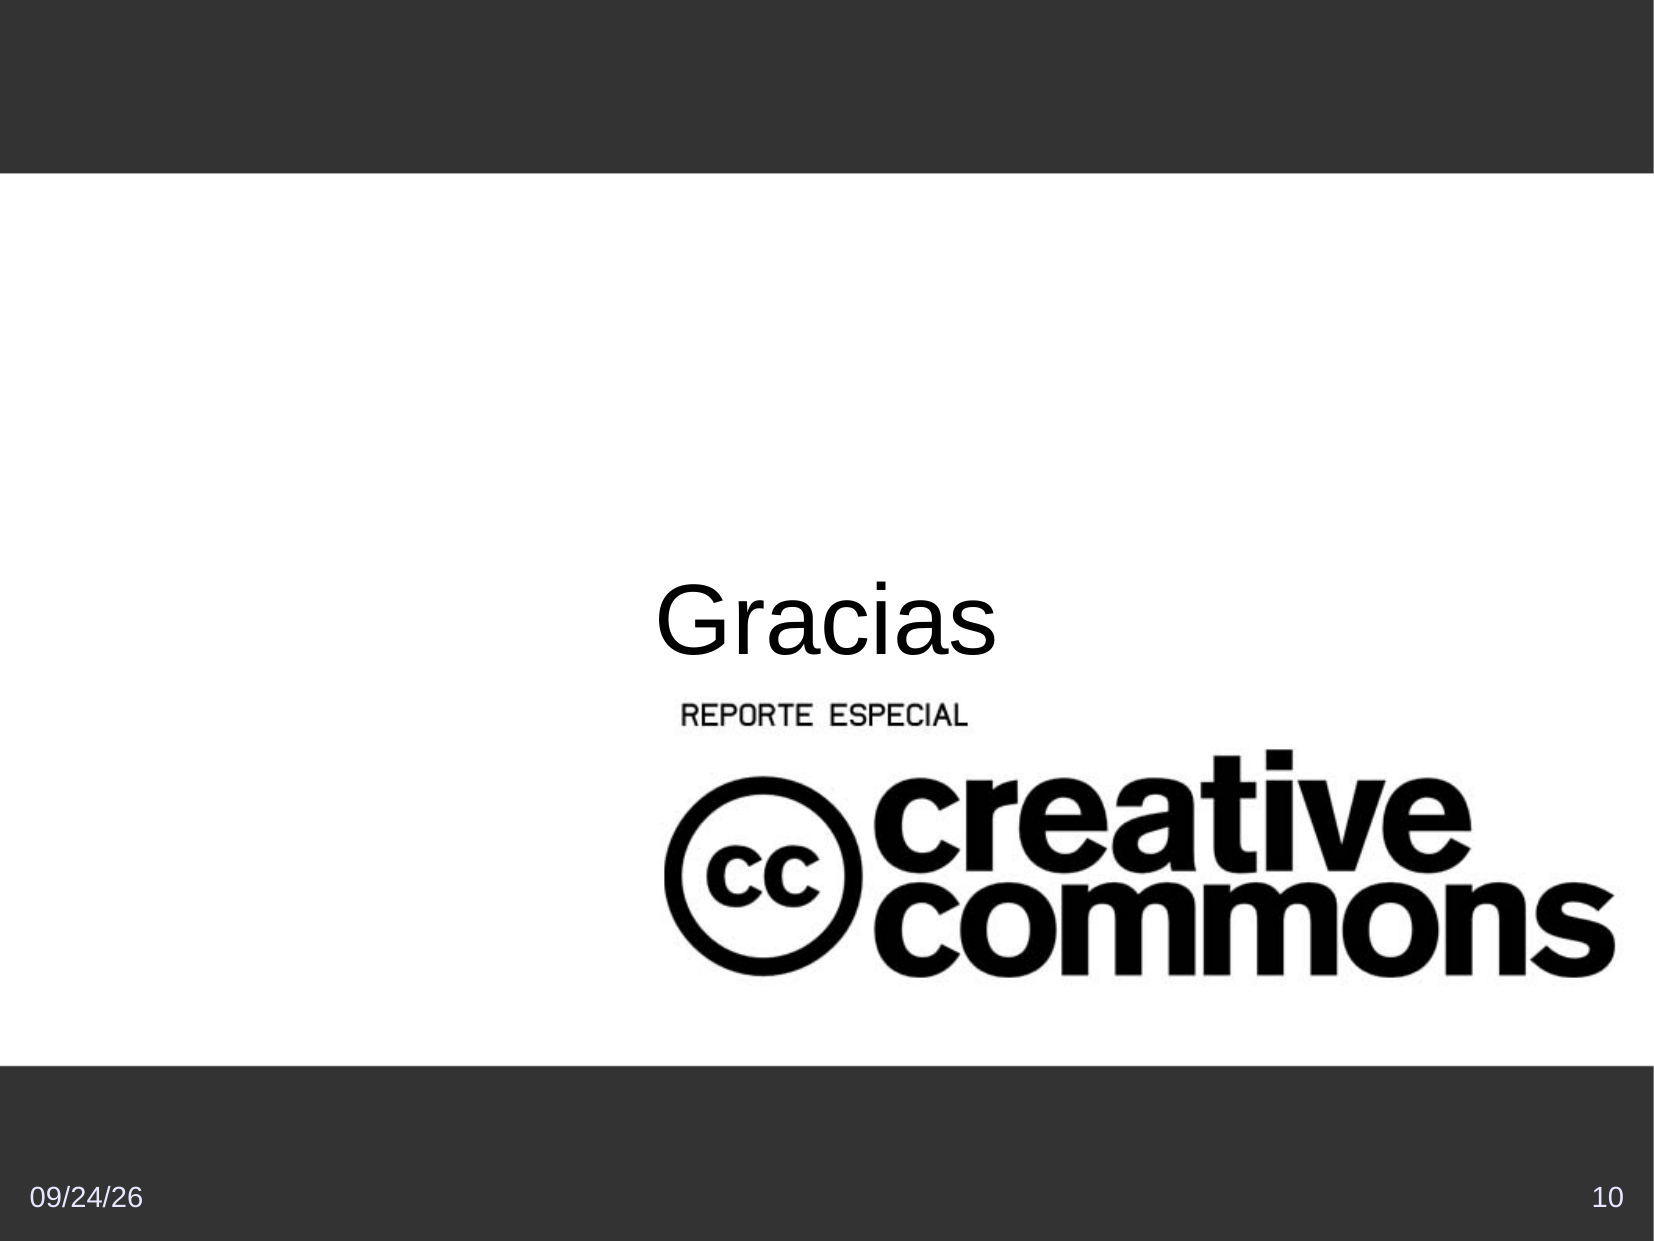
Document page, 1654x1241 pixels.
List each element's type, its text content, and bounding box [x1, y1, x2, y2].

picture [0, 0, 1654, 1241]
title Gracias [29, 214, 1625, 1027]
